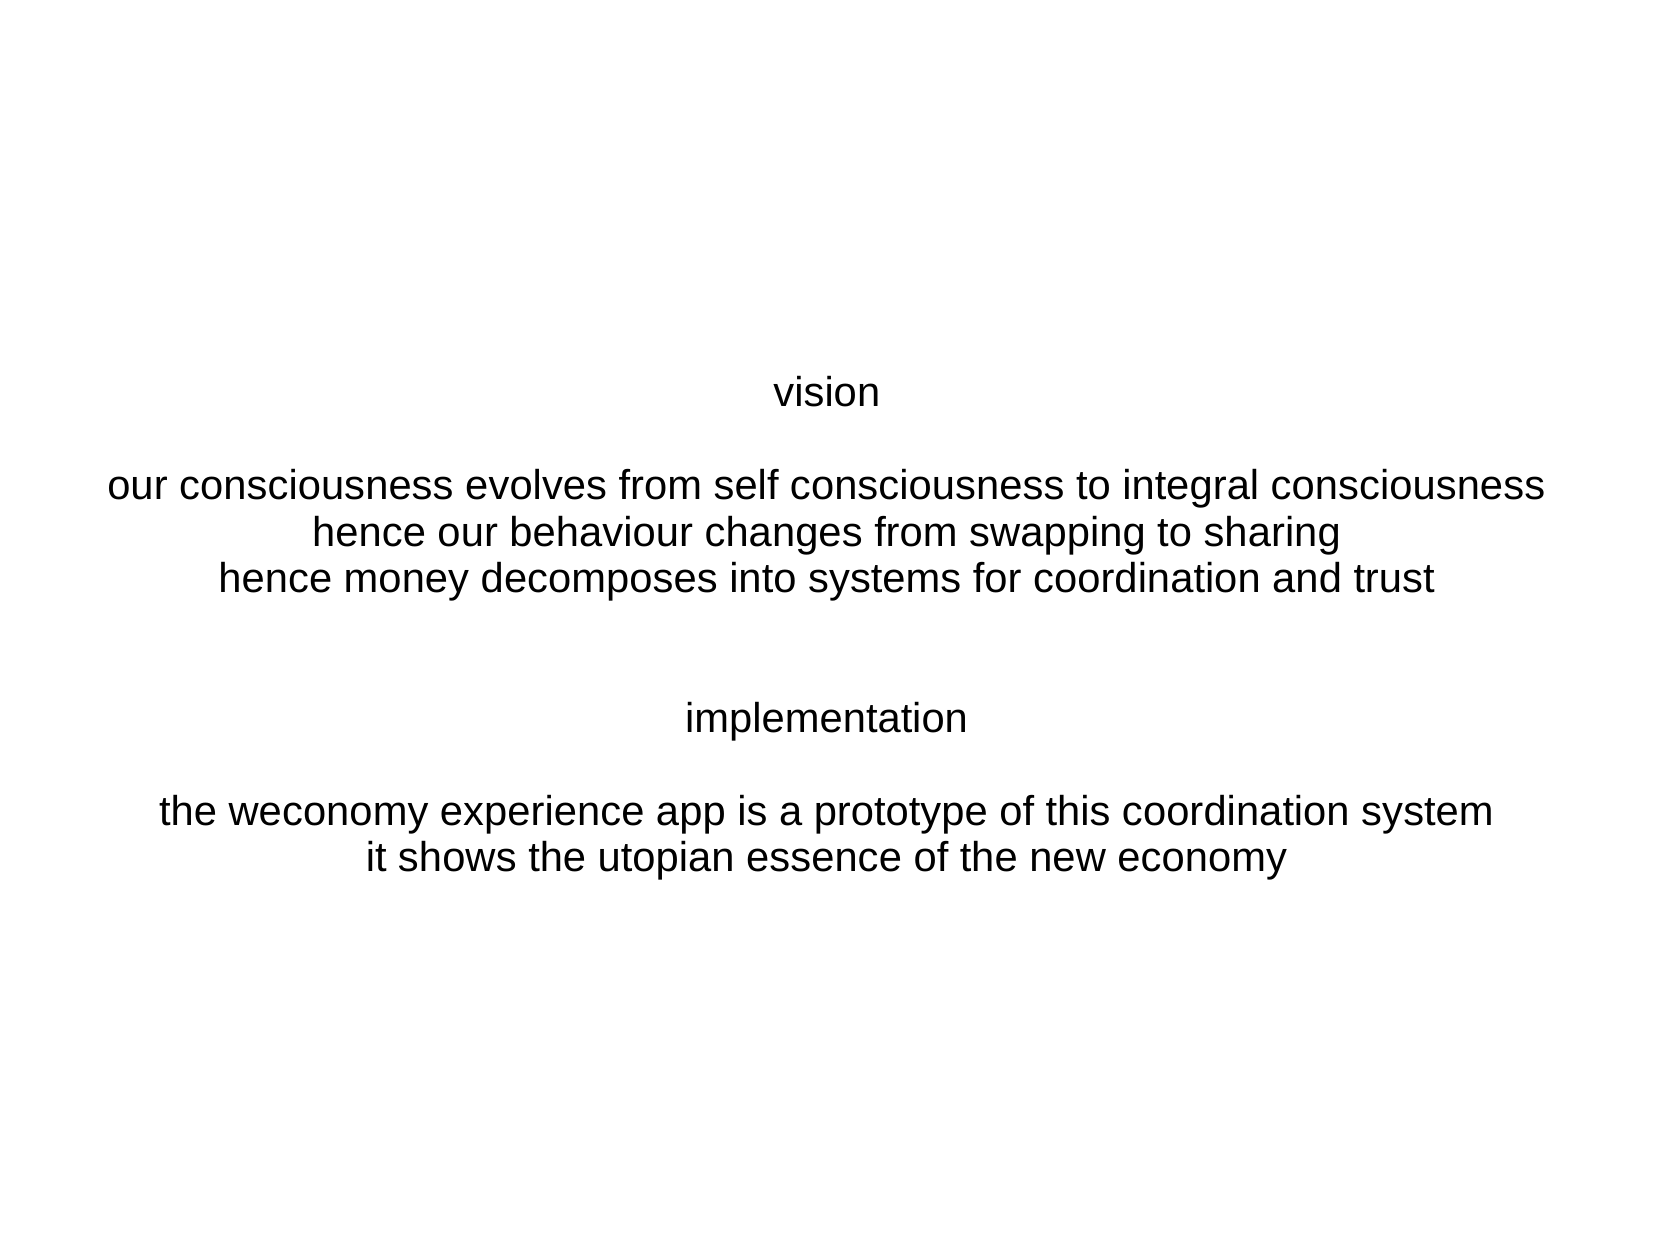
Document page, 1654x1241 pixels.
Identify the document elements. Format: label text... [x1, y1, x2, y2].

subtitle vision our consciousness evolves from self consciousness to integral consciousness hence our behaviour changes from swapping to sharing hence money decomposes into systems for coordination and trust implementation the weconomy experience app is a prototype of this coordination system it shows the utopian essence of the new economy [82, 49, 1571, 1201]
